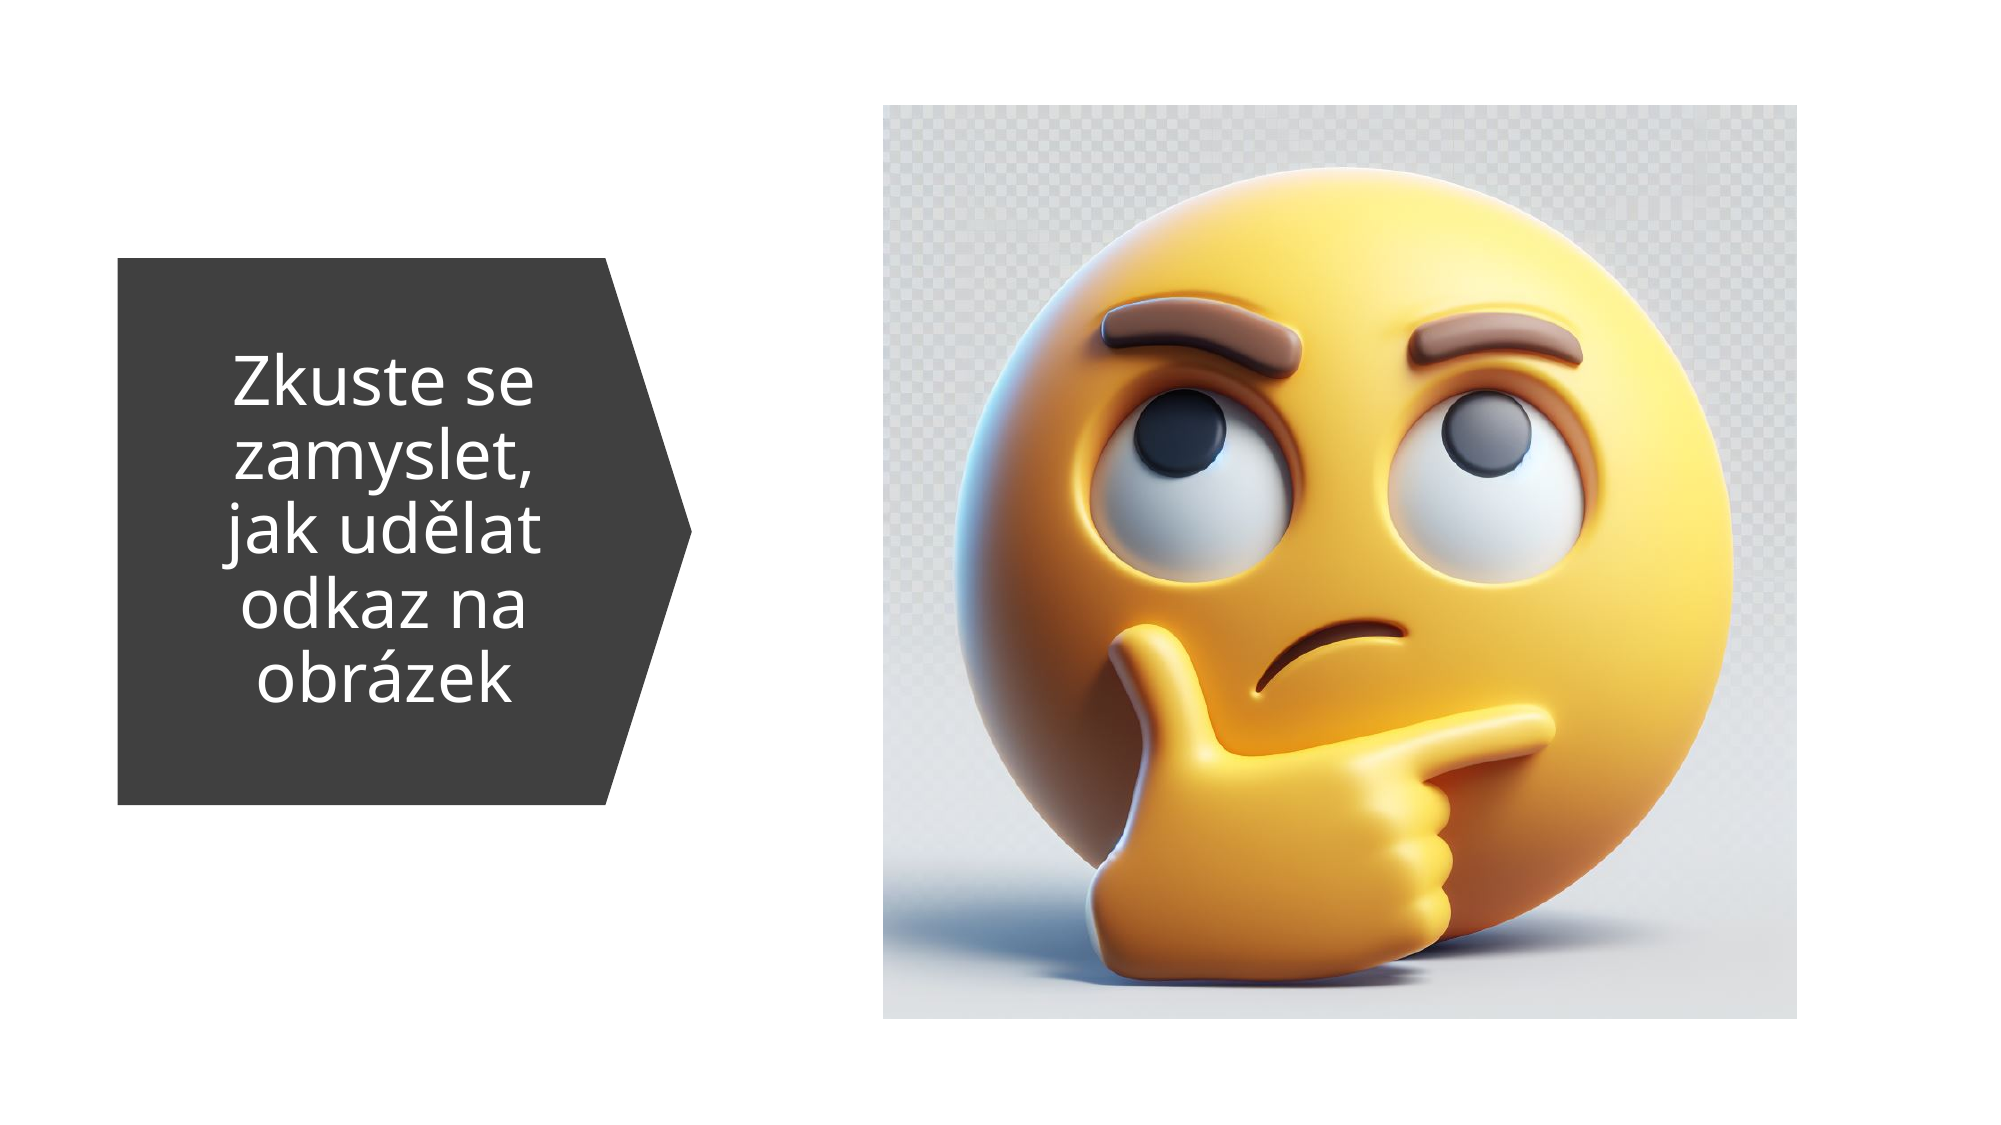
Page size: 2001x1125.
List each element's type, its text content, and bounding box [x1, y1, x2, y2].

text_box Zkuste se zamyslet, jak udělat odkaz na obrázek [168, 322, 601, 741]
text_box [117, 258, 692, 806]
picture [883, 105, 1797, 1020]
